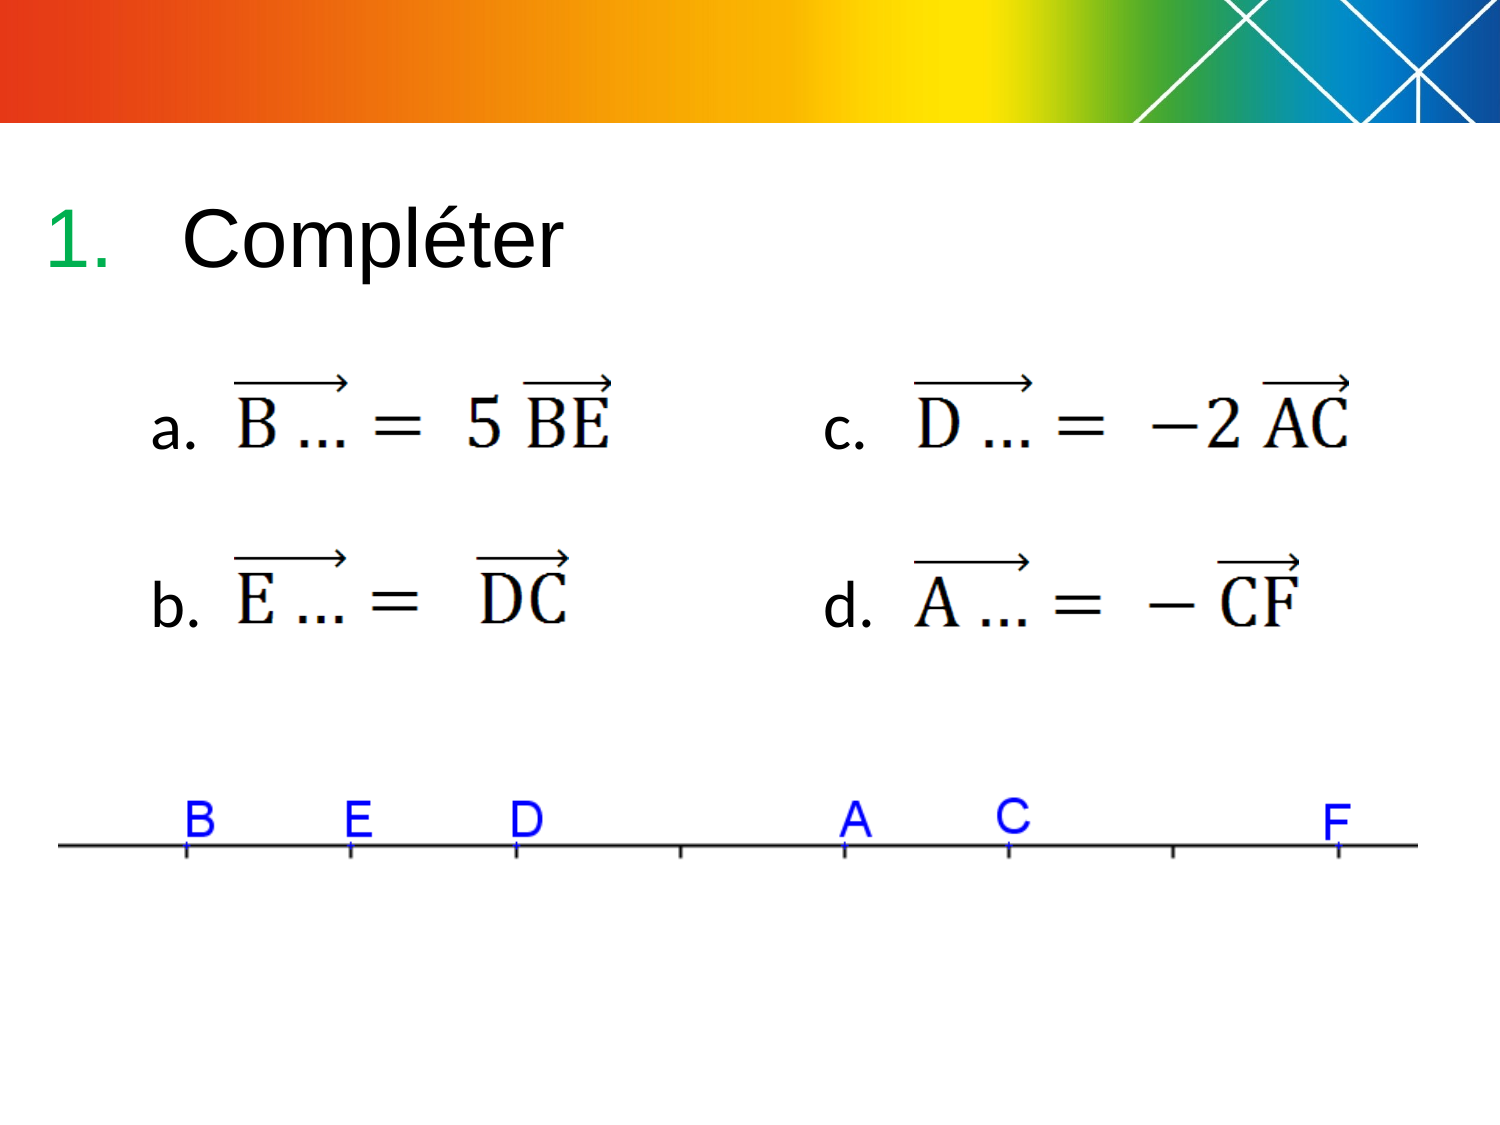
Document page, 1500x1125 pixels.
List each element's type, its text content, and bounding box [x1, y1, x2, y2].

text_box c. d. [808, 375, 1364, 730]
title Compléter [29, 163, 1500, 305]
picture [234, 538, 569, 654]
picture [914, 363, 1349, 478]
picture [234, 363, 611, 478]
picture [914, 542, 1299, 657]
picture [1340, 0, 1500, 123]
text_box a. b. [135, 375, 691, 730]
picture [0, 0, 1359, 123]
picture [58, 749, 1418, 916]
